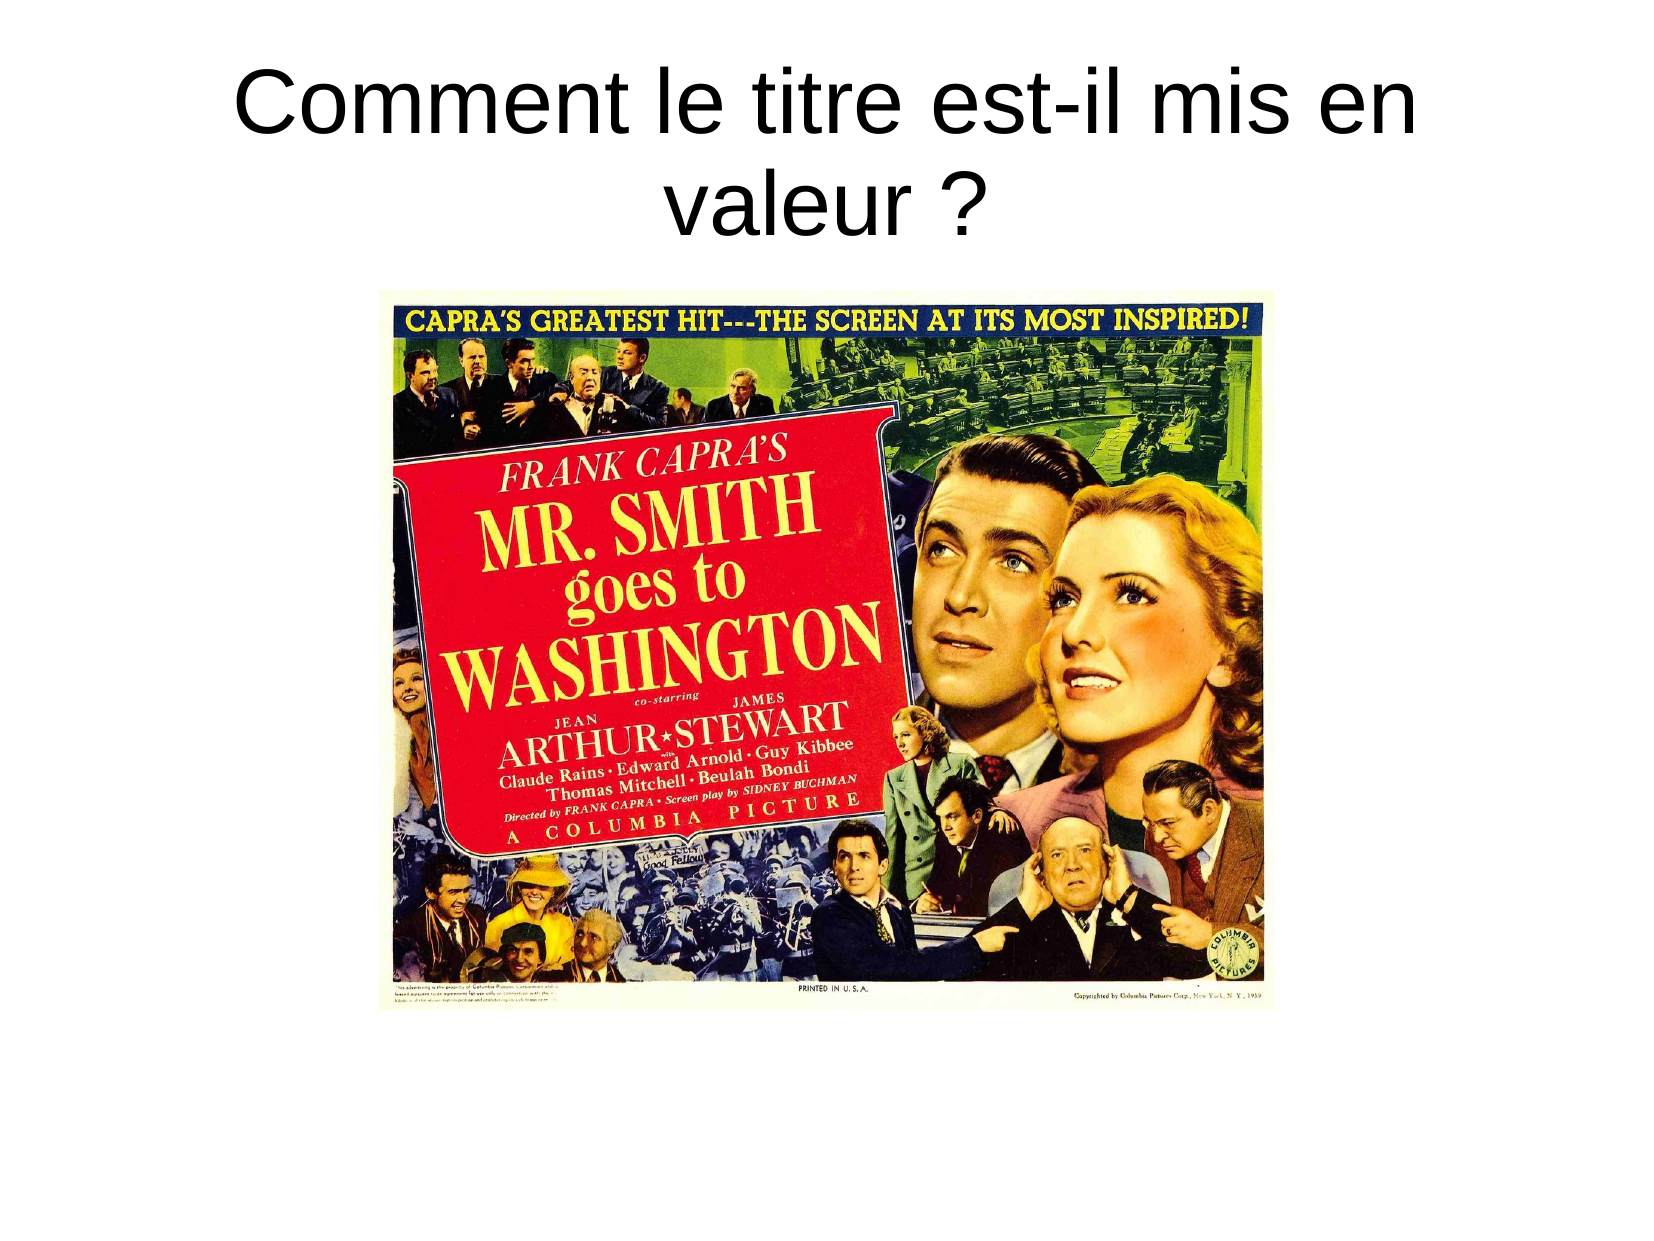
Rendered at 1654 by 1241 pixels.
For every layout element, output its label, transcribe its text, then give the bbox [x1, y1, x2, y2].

title Comment le titre est-il mis en valeur ? [82, 49, 1571, 257]
picture [379, 290, 1275, 1010]
